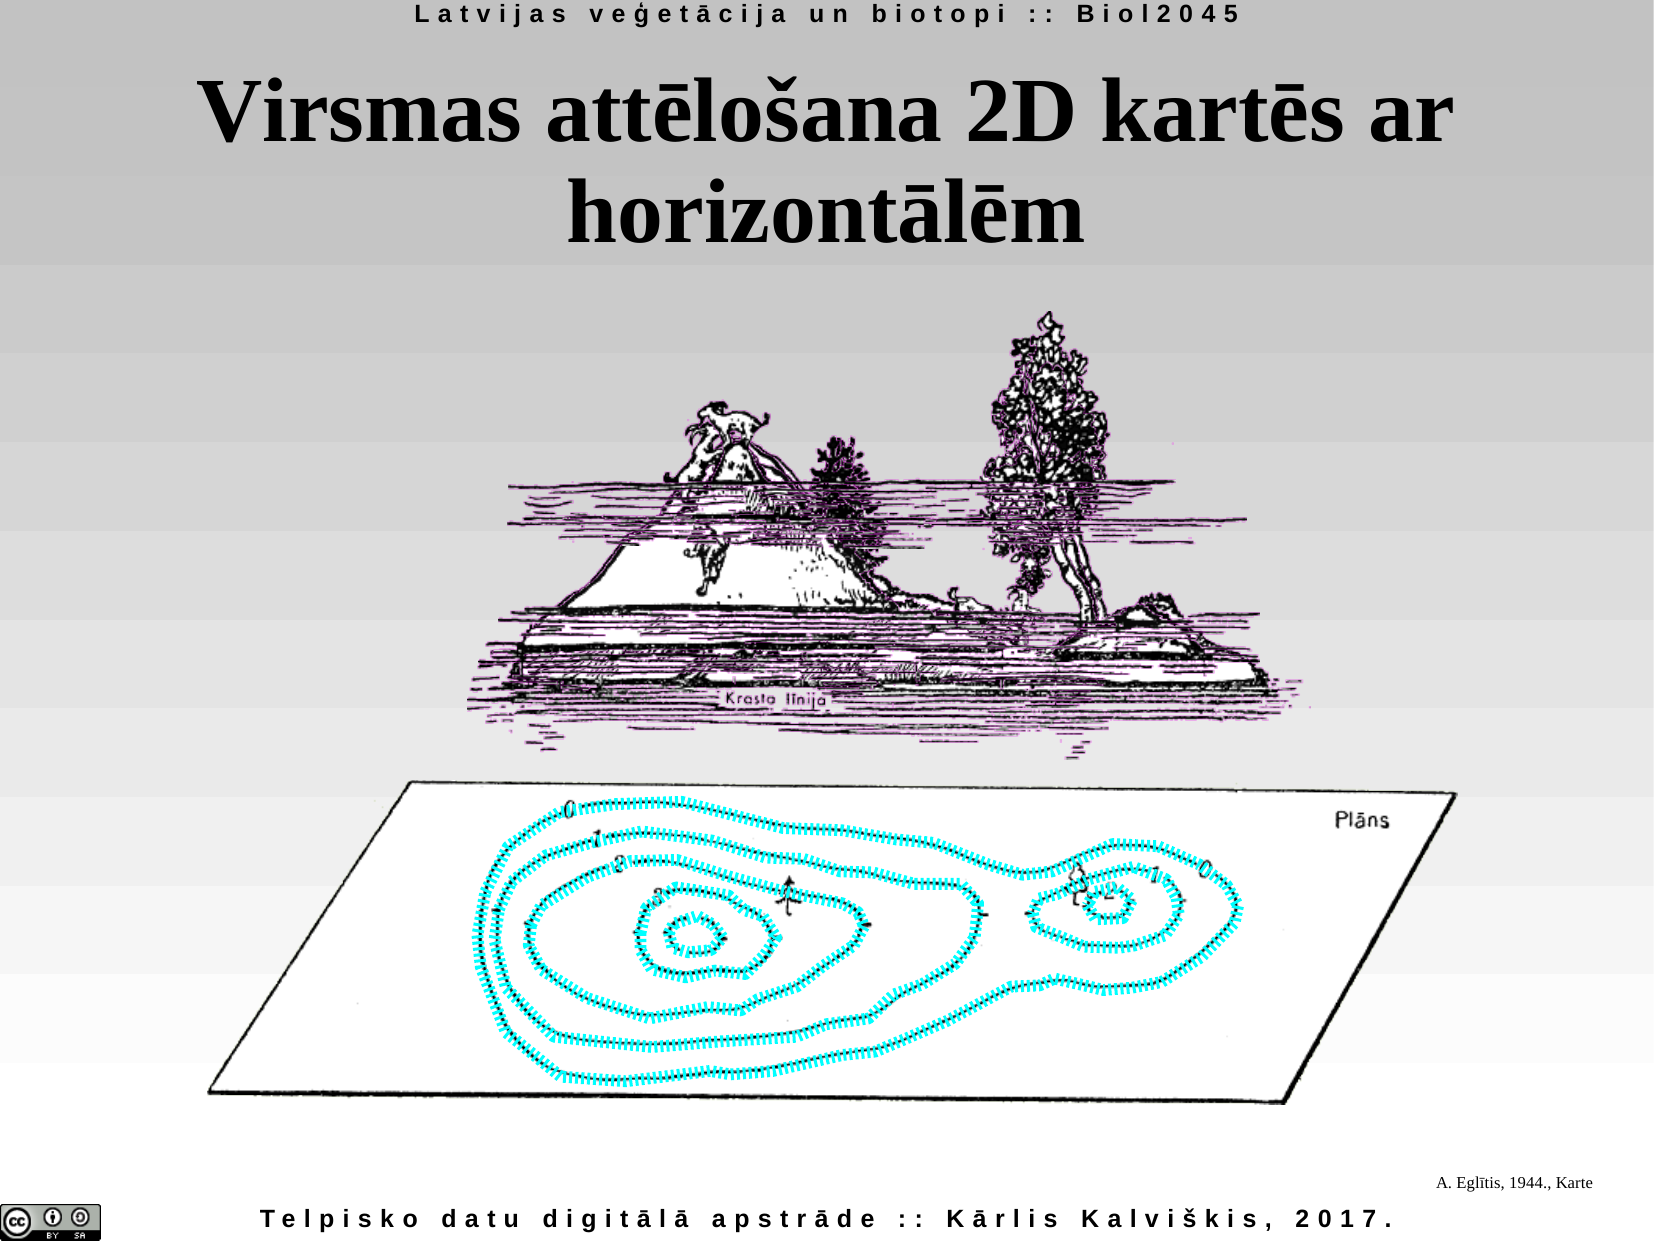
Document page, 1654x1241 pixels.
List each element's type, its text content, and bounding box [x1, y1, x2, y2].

picture [0, 0, 1654, 59]
title Virsmas attēlošana 2D kartēs ar horizontālēm [0, 59, 1654, 328]
picture [0, 311, 1654, 1241]
text_box A. Eglītis, 1944., Karte [1421, 1165, 1609, 1199]
